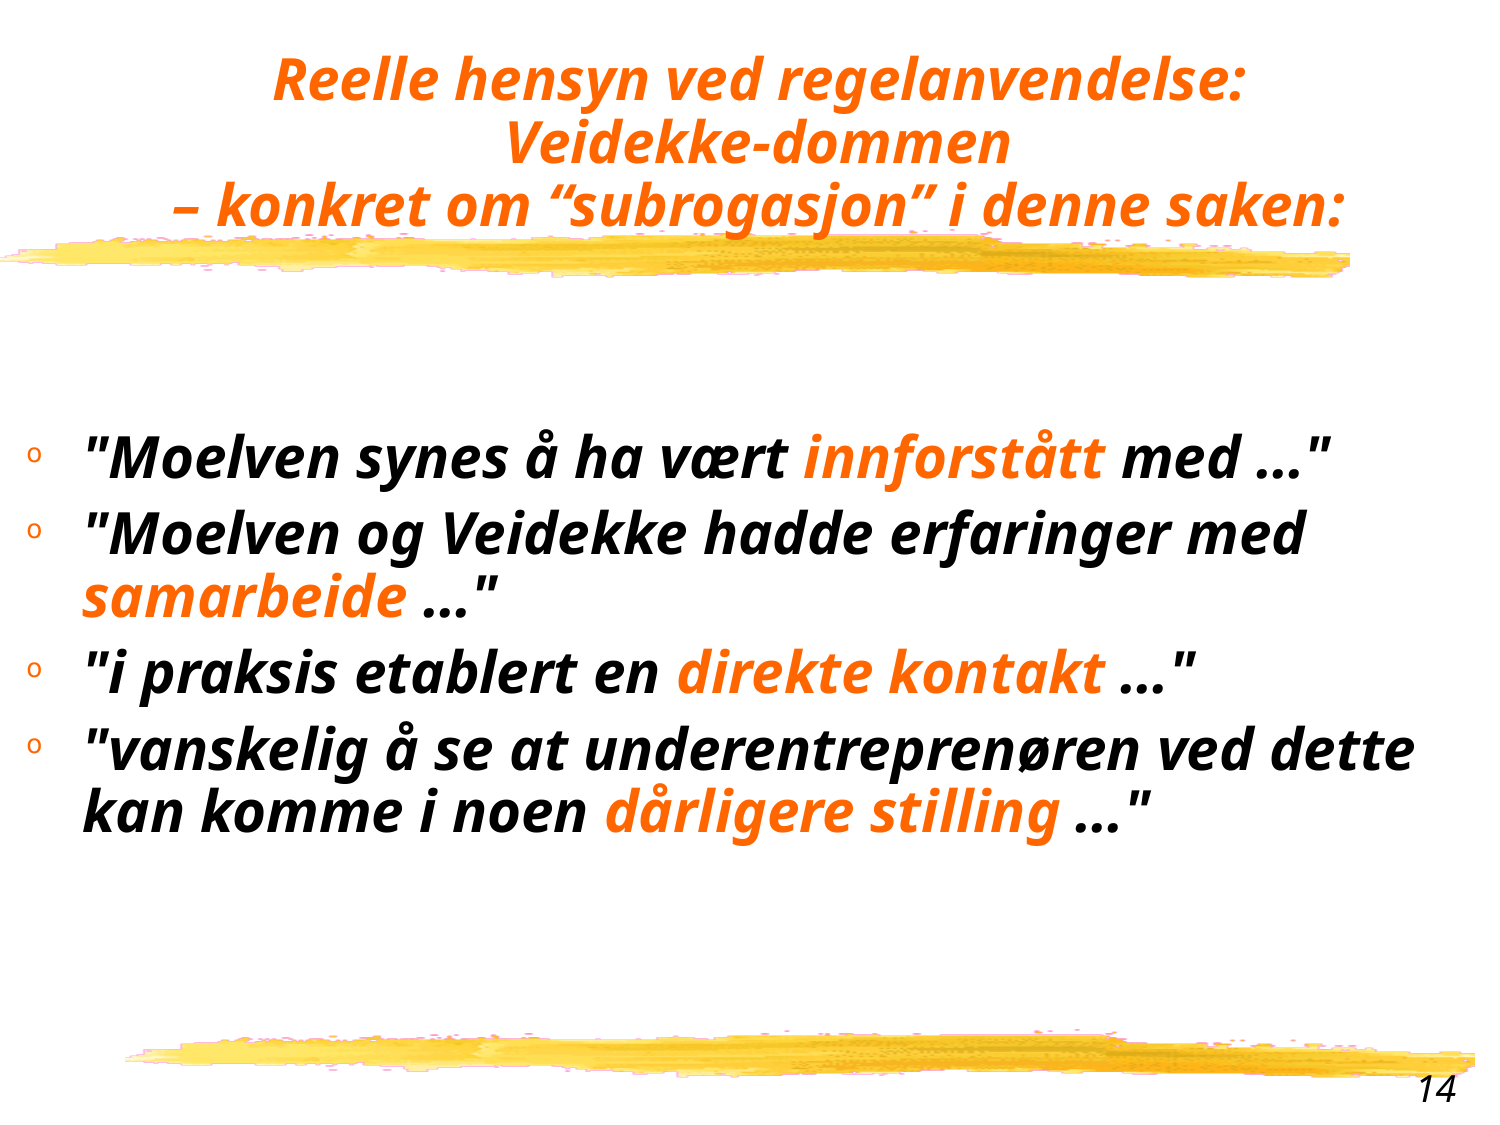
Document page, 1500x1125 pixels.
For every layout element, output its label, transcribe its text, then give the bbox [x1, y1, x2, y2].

list "Moelven synes å ha vært innforstått med …" "Moelven og Veidekke hadde erfaringer med samarbeide …" "i praksis etablert en direkte kontakt …" "vanskelig å se at underentreprenøren ved dette kan komme i noen dårligere stilling …" [11, 337, 1489, 1050]
slide_number <number> [1400, 1050, 1500, 1125]
picture [0, 224, 1350, 288]
picture [125, 1050, 1400, 1088]
title Reelle hensyn ved regelanvendelse: Veidekke-dommen – konkret om “subrogasjon” i denne saken: [143, 42, 1375, 246]
